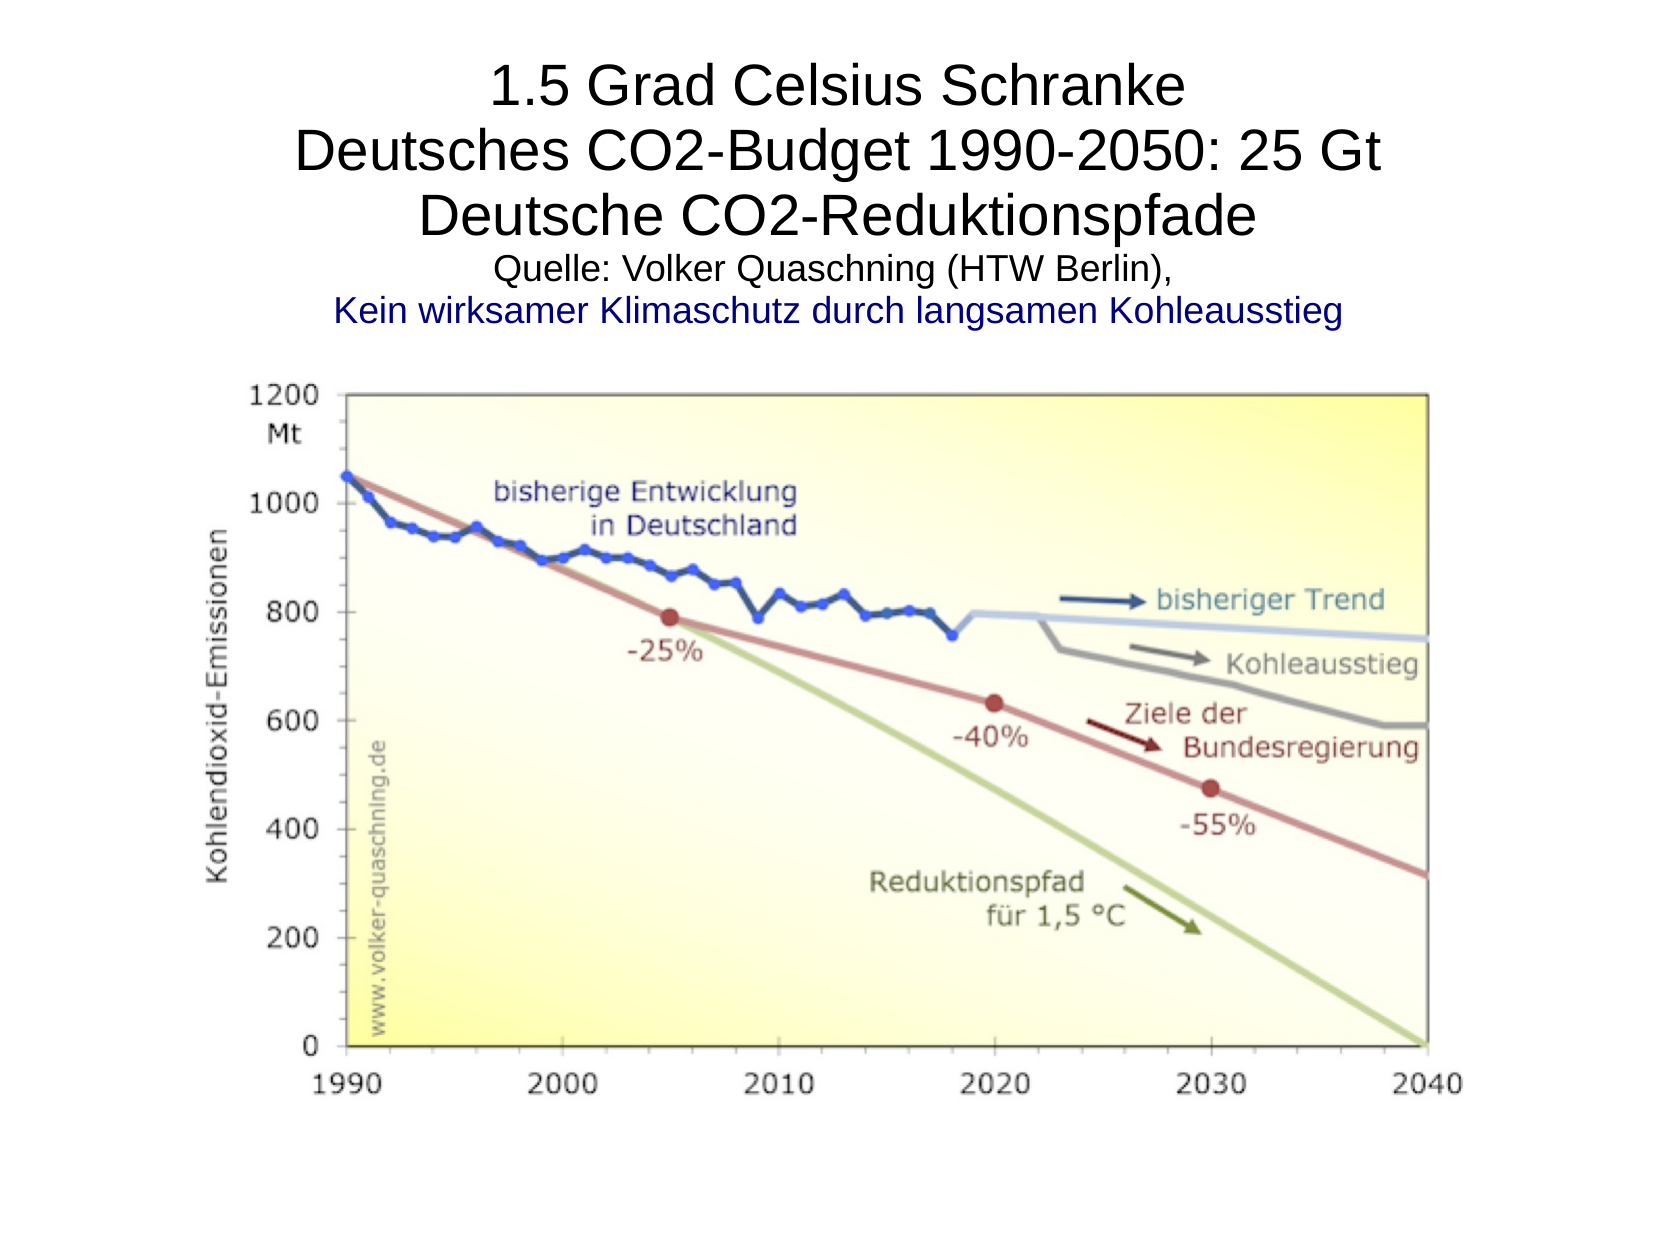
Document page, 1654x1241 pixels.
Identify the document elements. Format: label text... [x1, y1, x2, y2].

picture [189, 363, 1482, 1112]
title 1.5 Grad Celsius Schranke Deutsches CO2-Budget 1990-2050: 25 Gt Deutsche CO2-Reduktionspfade Quelle: Volker Quaschning (HTW Berlin), Kein wirksamer Klimaschutz durch langsamen Kohleausstieg [94, 52, 1583, 332]
